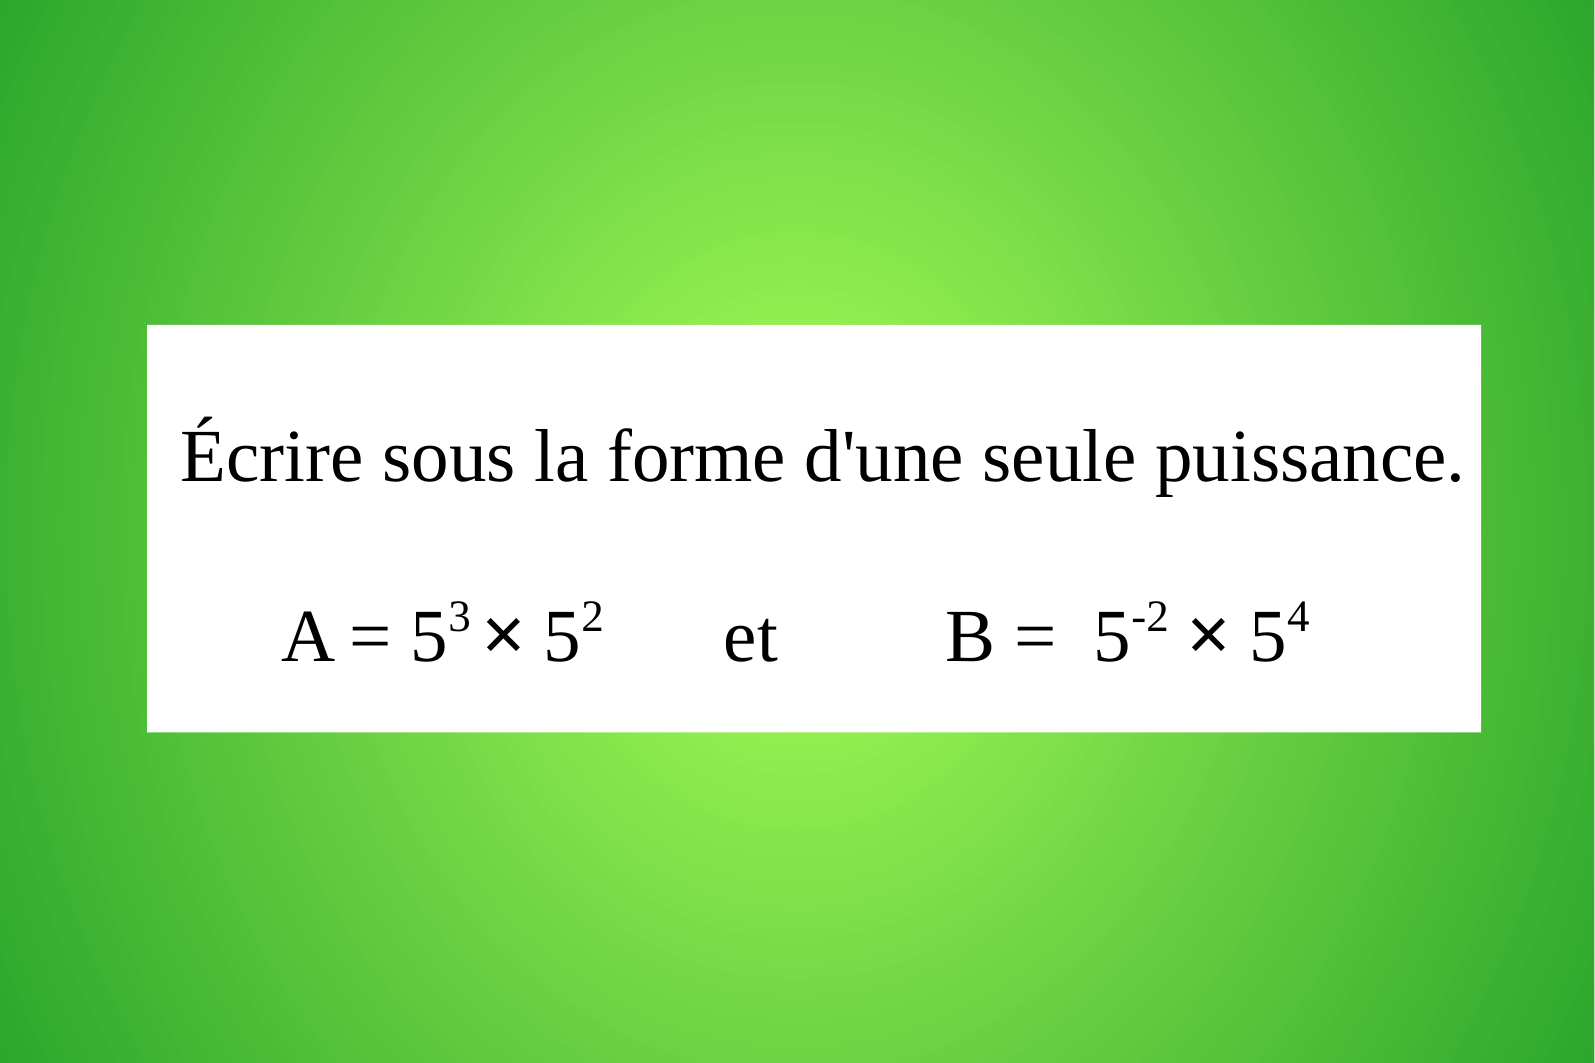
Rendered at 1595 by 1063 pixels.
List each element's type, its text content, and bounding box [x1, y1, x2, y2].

picture [0, 0, 1595, 1063]
text_box Écrire sous la forme d'une seule puissance. A = 53 × 52 et B = 5-2 × 54 [147, 324, 1482, 733]
